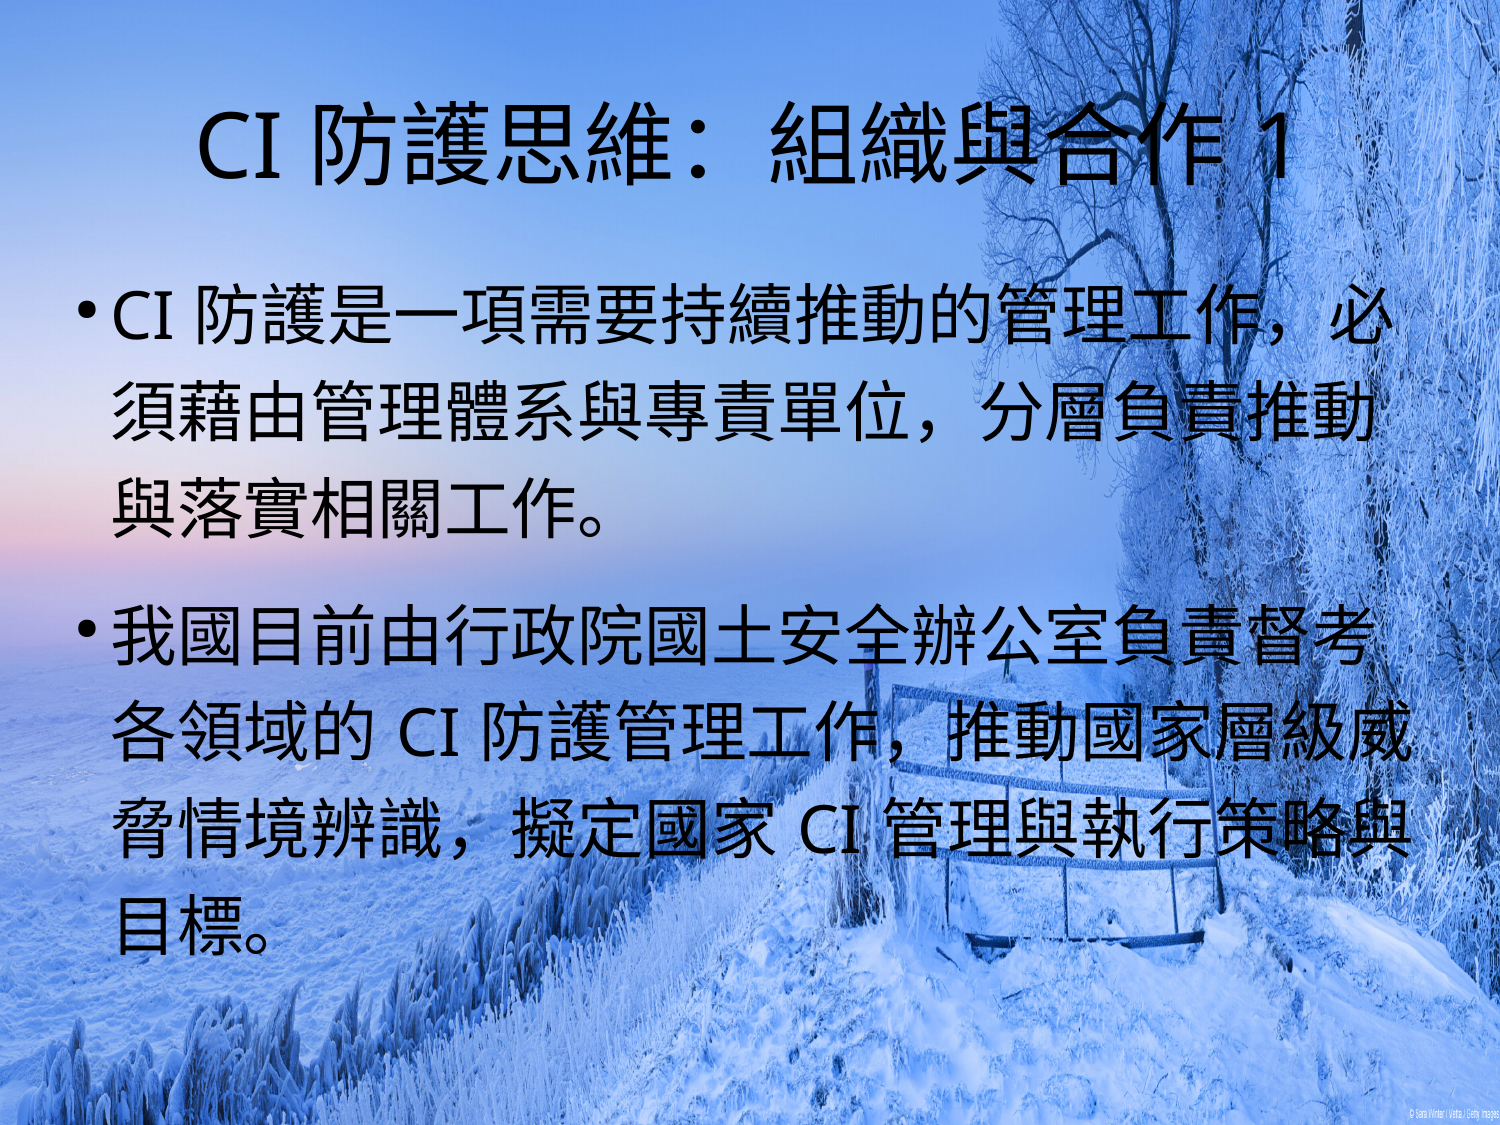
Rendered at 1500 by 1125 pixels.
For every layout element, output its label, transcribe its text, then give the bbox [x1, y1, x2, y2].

list CI防護是一項需要持續推動的管理工作，必須藉由管理體系與專責單位，分層負責推動與落實相關工作。 我國目前由行政院國土安全辦公室負責督考各領域的CI防護管理工作，推動國家層級威脅情境辨識，擬定國家CI管理與執行策略與目標。 [75, 262, 1425, 1005]
title CI防護思維：組織與合作1 [75, 45, 1425, 233]
picture [0, 0, 1500, 1125]
